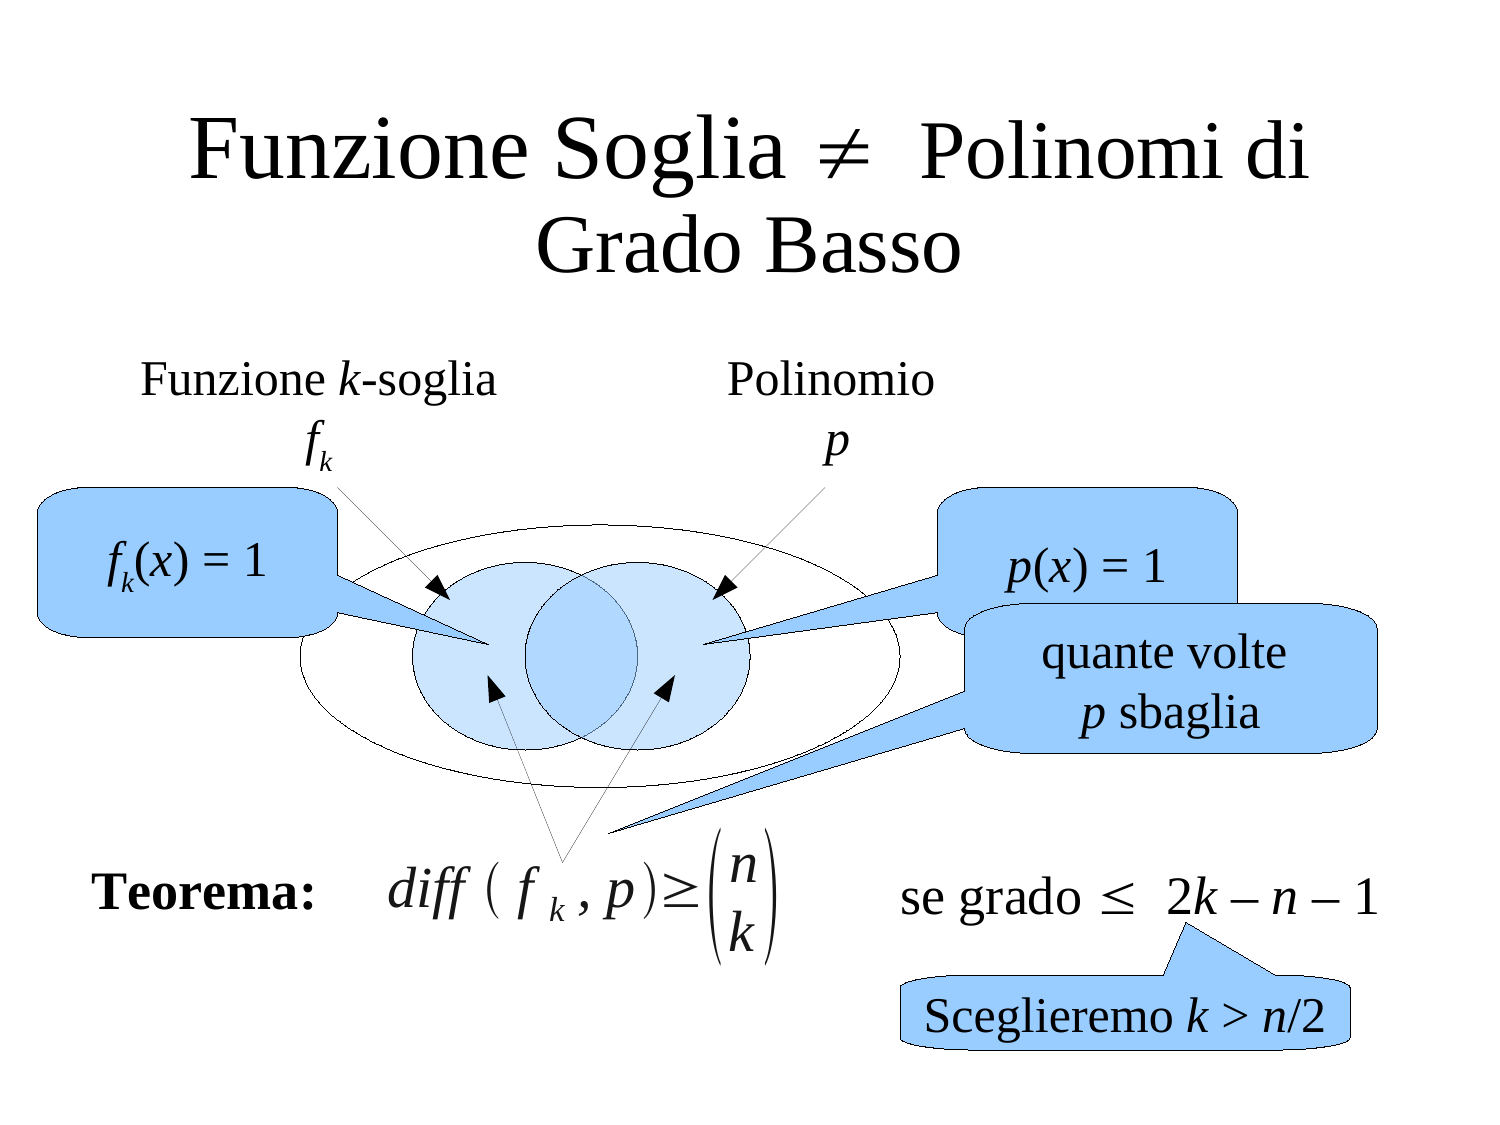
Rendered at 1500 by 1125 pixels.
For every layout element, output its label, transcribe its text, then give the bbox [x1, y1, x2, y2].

text_box se grado ≤ 2k – n – 1 [859, 852, 1422, 933]
chart [379, 825, 788, 970]
text_box quante volte p sbaglia [608, 603, 1378, 834]
title Funzione Soglia  Polinomi di Grado Basso [112, 96, 1387, 291]
text_box fk(x) = 1 [37, 487, 489, 645]
chart [549, 825, 584, 860]
text_box p(x) = 1 [703, 487, 1238, 645]
text_box Teorema: [71, 847, 338, 928]
text_box Sceglieremo k > n/2 [900, 922, 1351, 1051]
text_box Polinomio p [637, 337, 1025, 473]
text_box Funzione k-soglia fk [112, 337, 526, 485]
text_box [412, 562, 751, 751]
